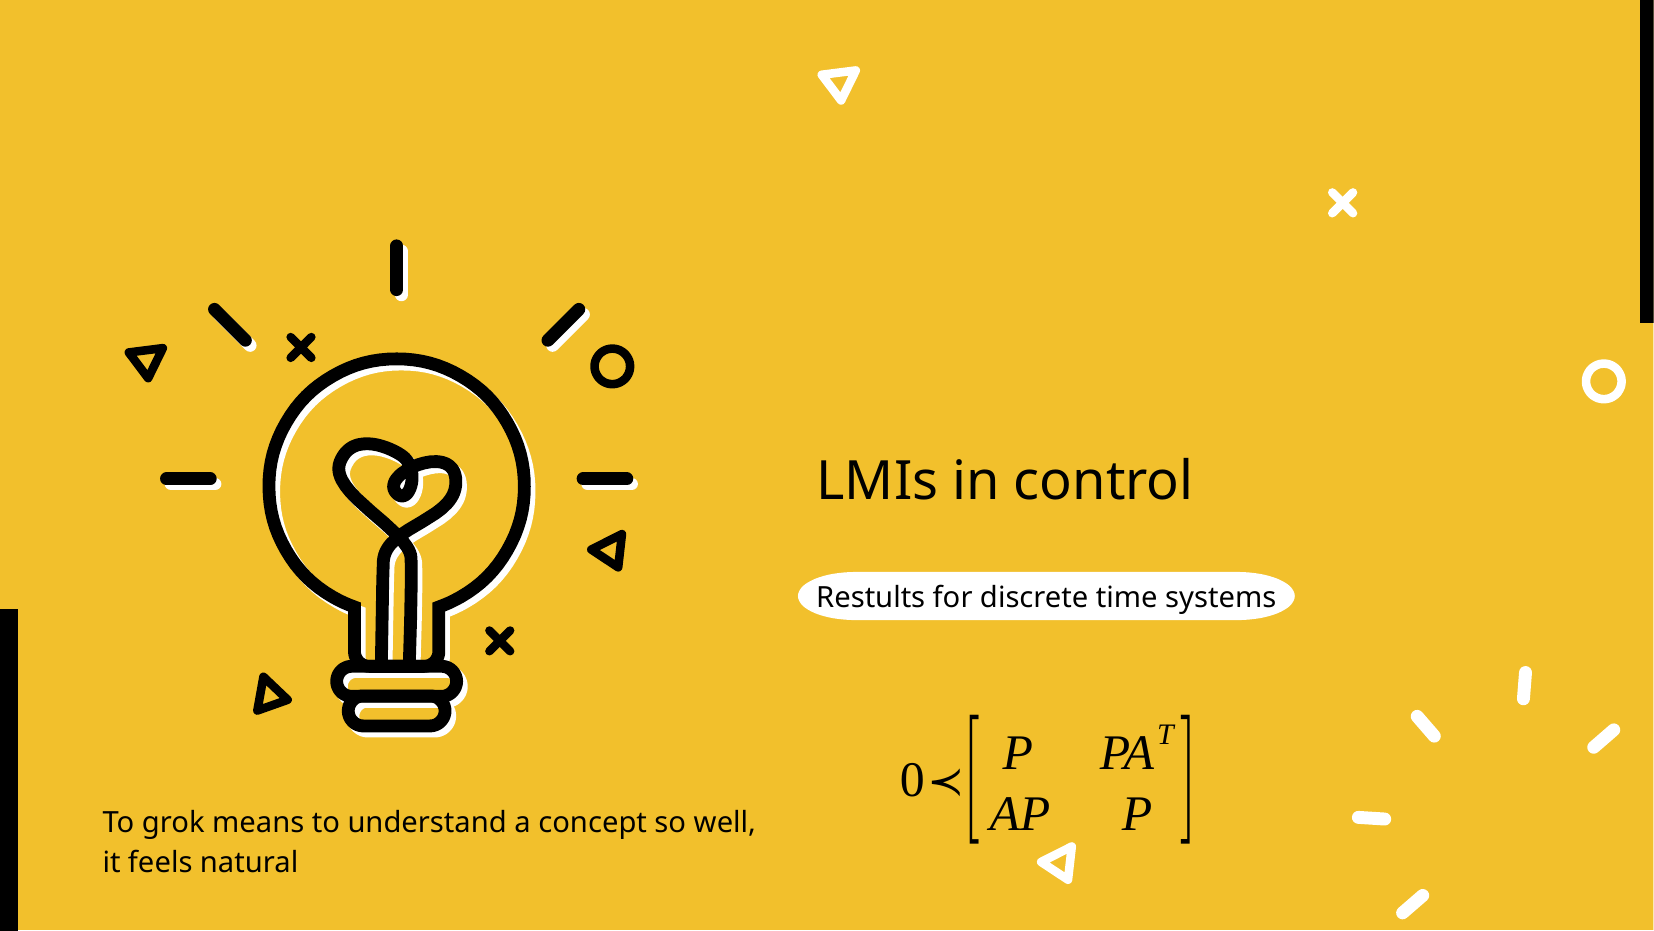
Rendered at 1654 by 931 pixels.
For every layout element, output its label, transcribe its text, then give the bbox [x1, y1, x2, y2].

chart [893, 712, 1201, 847]
text_box To grok means to understand a concept so well, it feels natural [102, 800, 763, 881]
text_box Restults for discrete time systems [797, 571, 1295, 621]
title LMIs in control [816, 404, 1454, 553]
